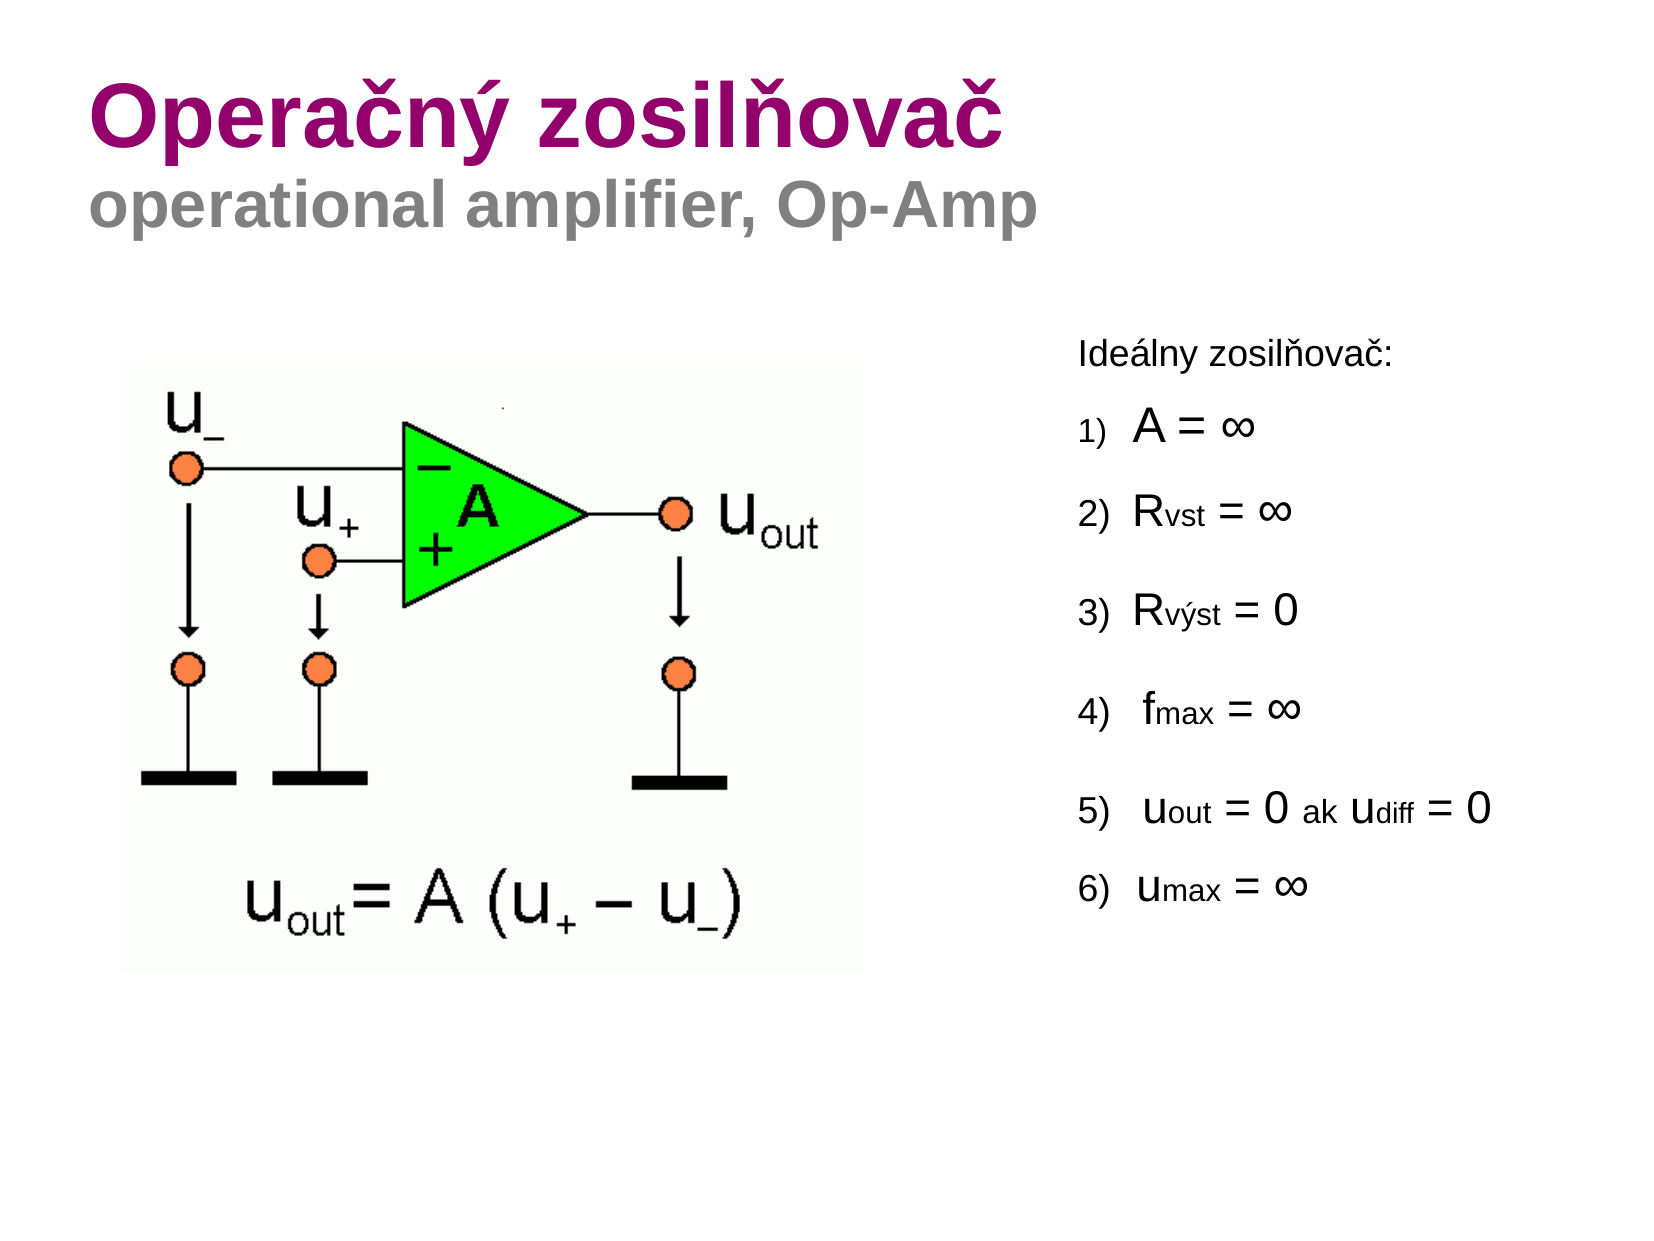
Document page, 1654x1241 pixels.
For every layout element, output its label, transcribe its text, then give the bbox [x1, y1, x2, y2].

title Operačný zosilňovač operational amplifier, Op-Amp [88, 49, 1571, 257]
text_box Ideálny zosilňovač: 1) A = ∞ 2) Rvst = ∞ 3) Rvýst = 0 4) fmax = ∞ 5) uout = 0 ak udiff = 0 6) umax = ∞ [1062, 324, 1567, 967]
picture [118, 364, 865, 975]
